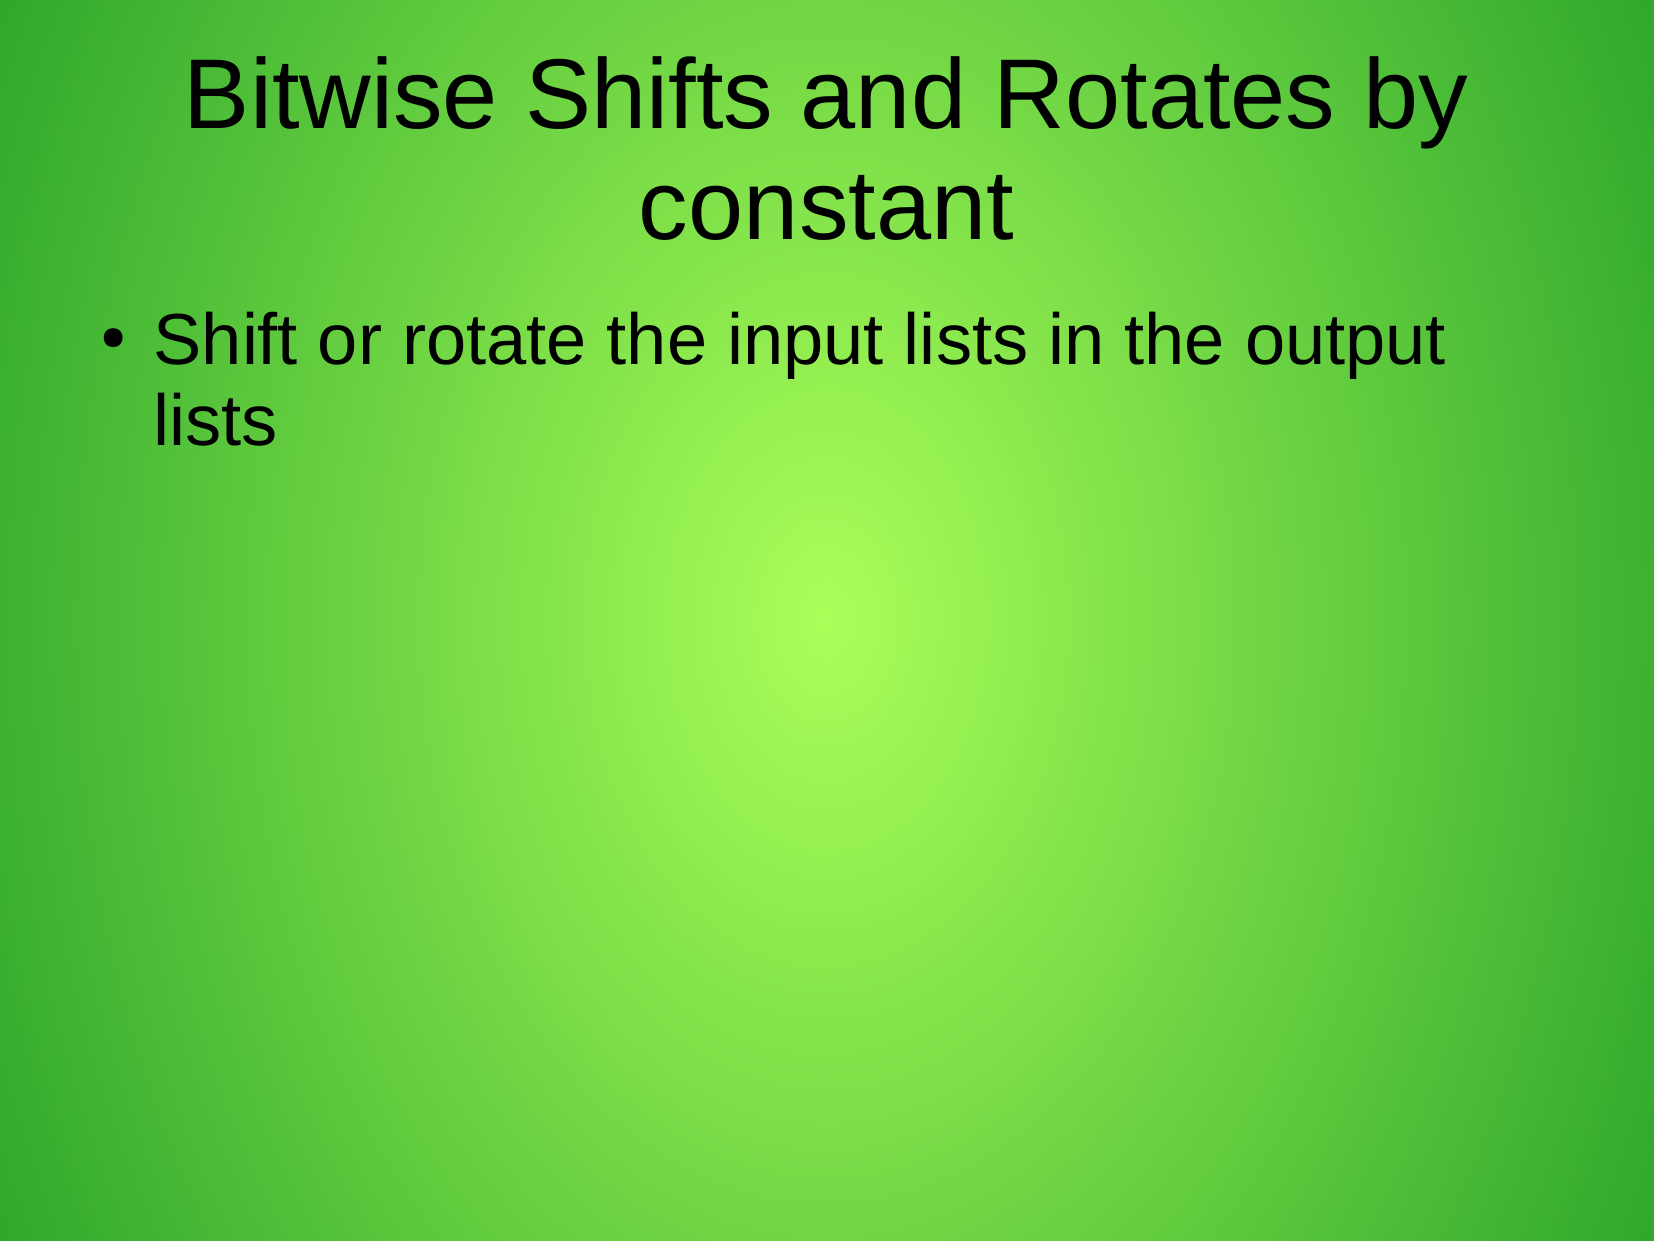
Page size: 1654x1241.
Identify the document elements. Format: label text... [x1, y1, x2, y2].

list Shift or rotate the input lists in the output lists [82, 299, 1571, 1019]
title Bitwise Shifts and Rotates by constant [82, 38, 1571, 261]
